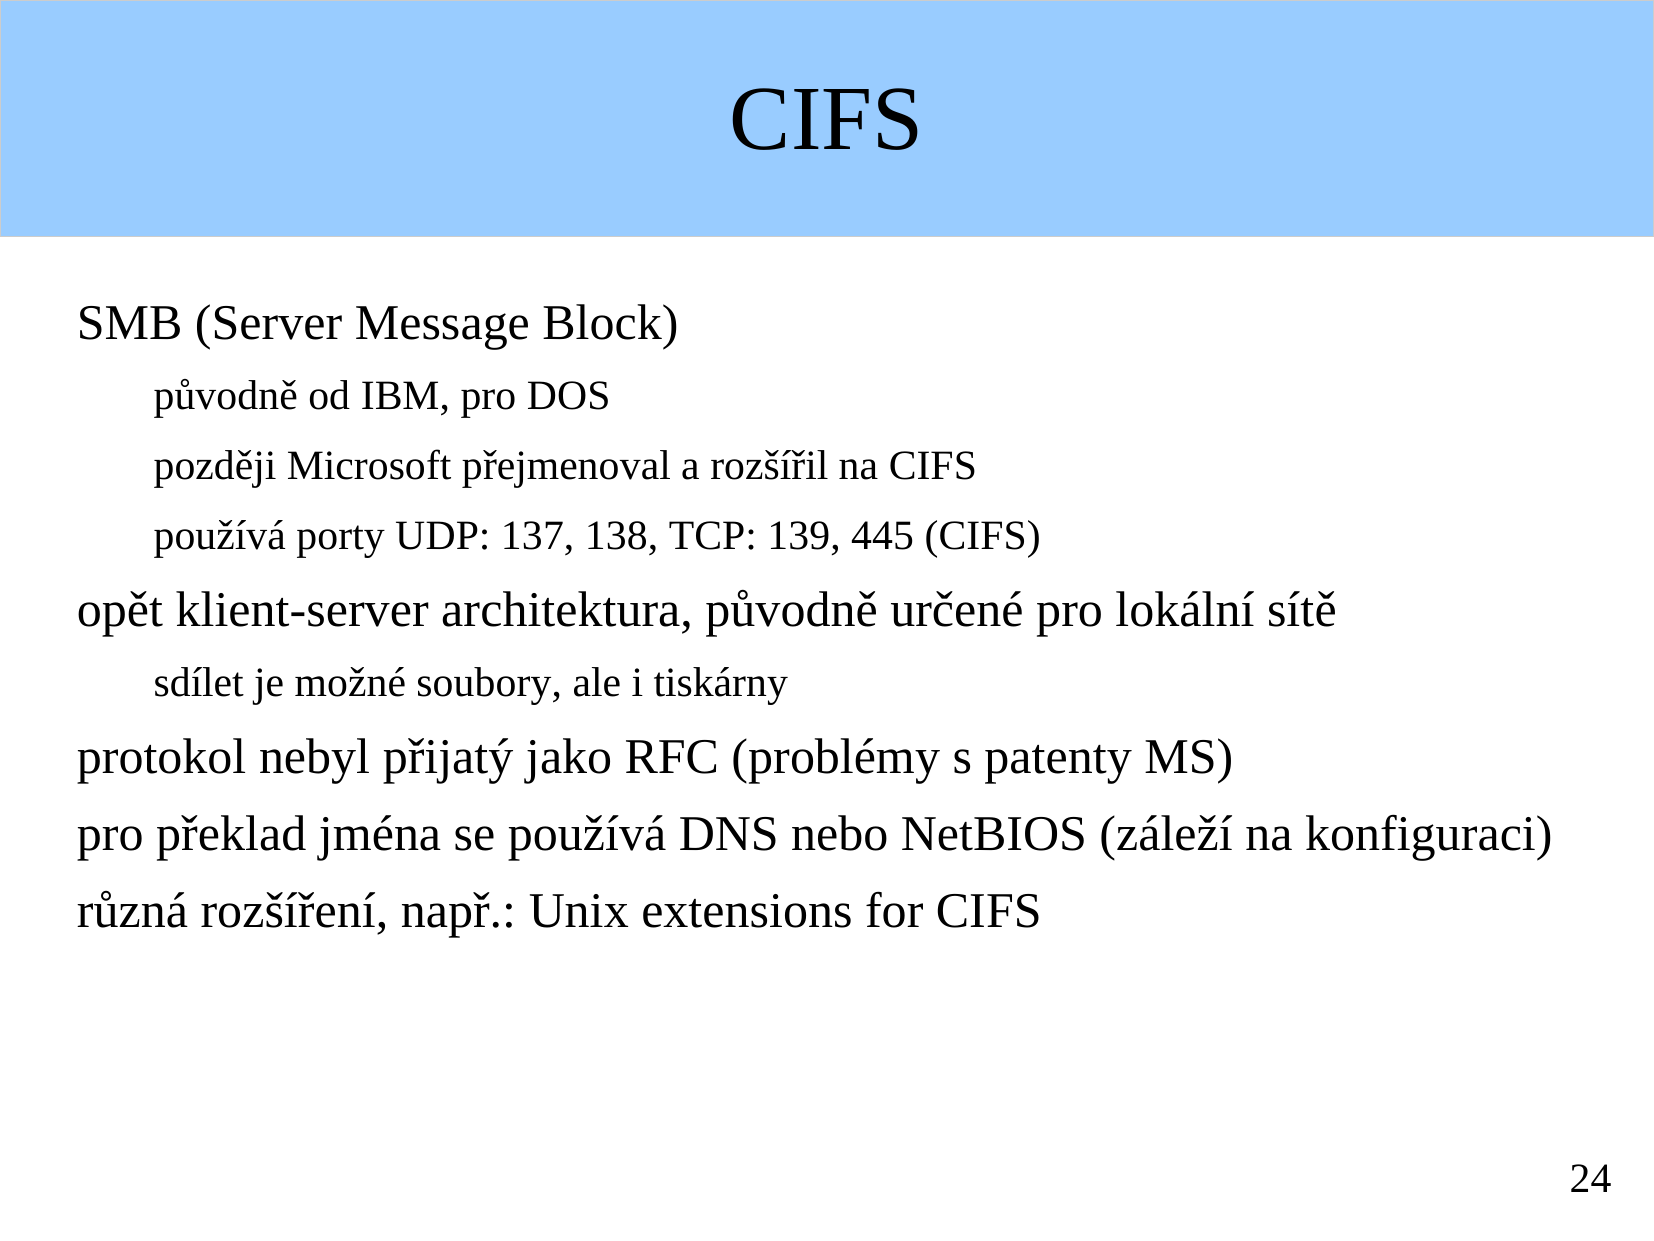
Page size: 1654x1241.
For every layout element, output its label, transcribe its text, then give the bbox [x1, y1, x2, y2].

title CIFS [0, 0, 1654, 237]
list SMB (Server Message Block) původně od IBM, pro DOS později Microsoft přejmenoval a rozšířil na CIFS používá porty UDP: 137, 138, TCP: 139, 445 (CIFS) opět klient-server architektura, původně určené pro lokální sítě sdílet je možné soubory, ale i tiskárny protokol nebyl přijatý jako RFC (problémy s patenty MS) pro překlad jména se používá DNS nebo NetBIOS (záleží na konfiguraci) různá rozšíření, např.: Unix extensions for CIFS [59, 295, 1595, 1127]
